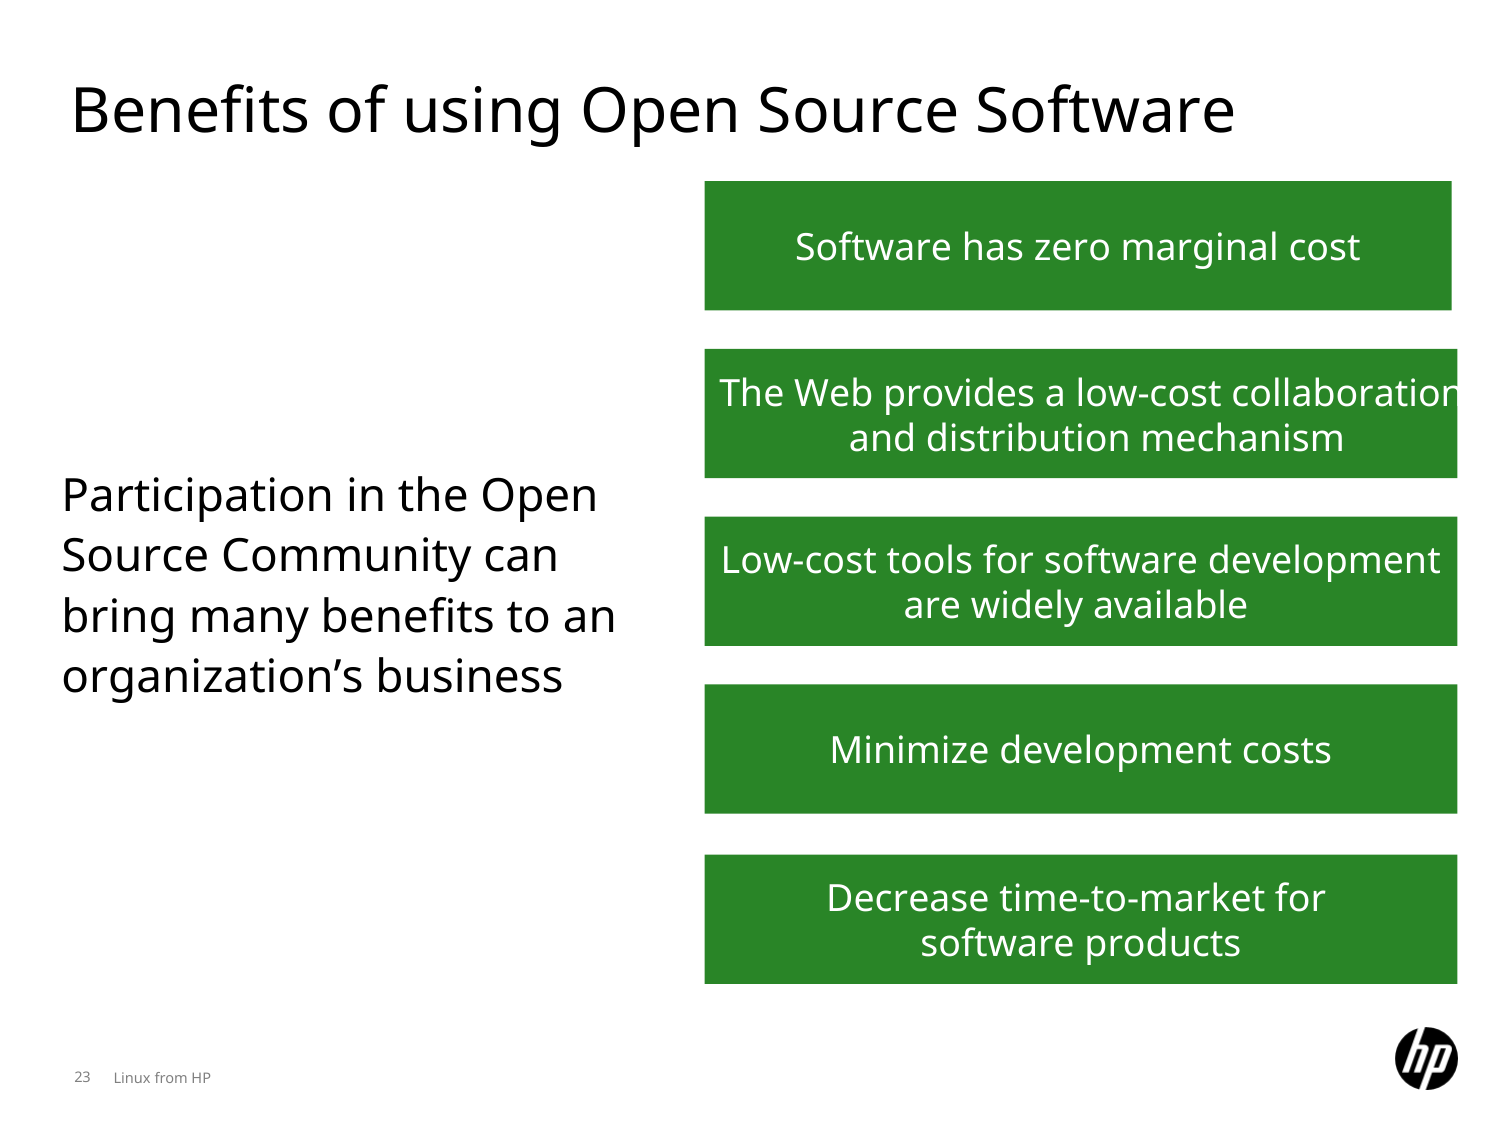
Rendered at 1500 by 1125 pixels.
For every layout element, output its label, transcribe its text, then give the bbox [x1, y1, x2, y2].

picture [1393, 1025, 1460, 1092]
text_box Low-cost tools for software development are widely available [704, 516, 1458, 646]
text_box Benefits of using Open Source Software [55, 68, 1500, 213]
text_box Minimize development costs [704, 684, 1458, 814]
text_box Participation in the Open Source Community can bring many benefits to an organization’s business [46, 187, 684, 1009]
text_box The Web provides a low-cost collaboration and distribution mechanism [704, 348, 1458, 479]
text_box Decrease time-to-market for software products [704, 854, 1458, 984]
text_box Software has zero marginal cost [704, 181, 1452, 311]
